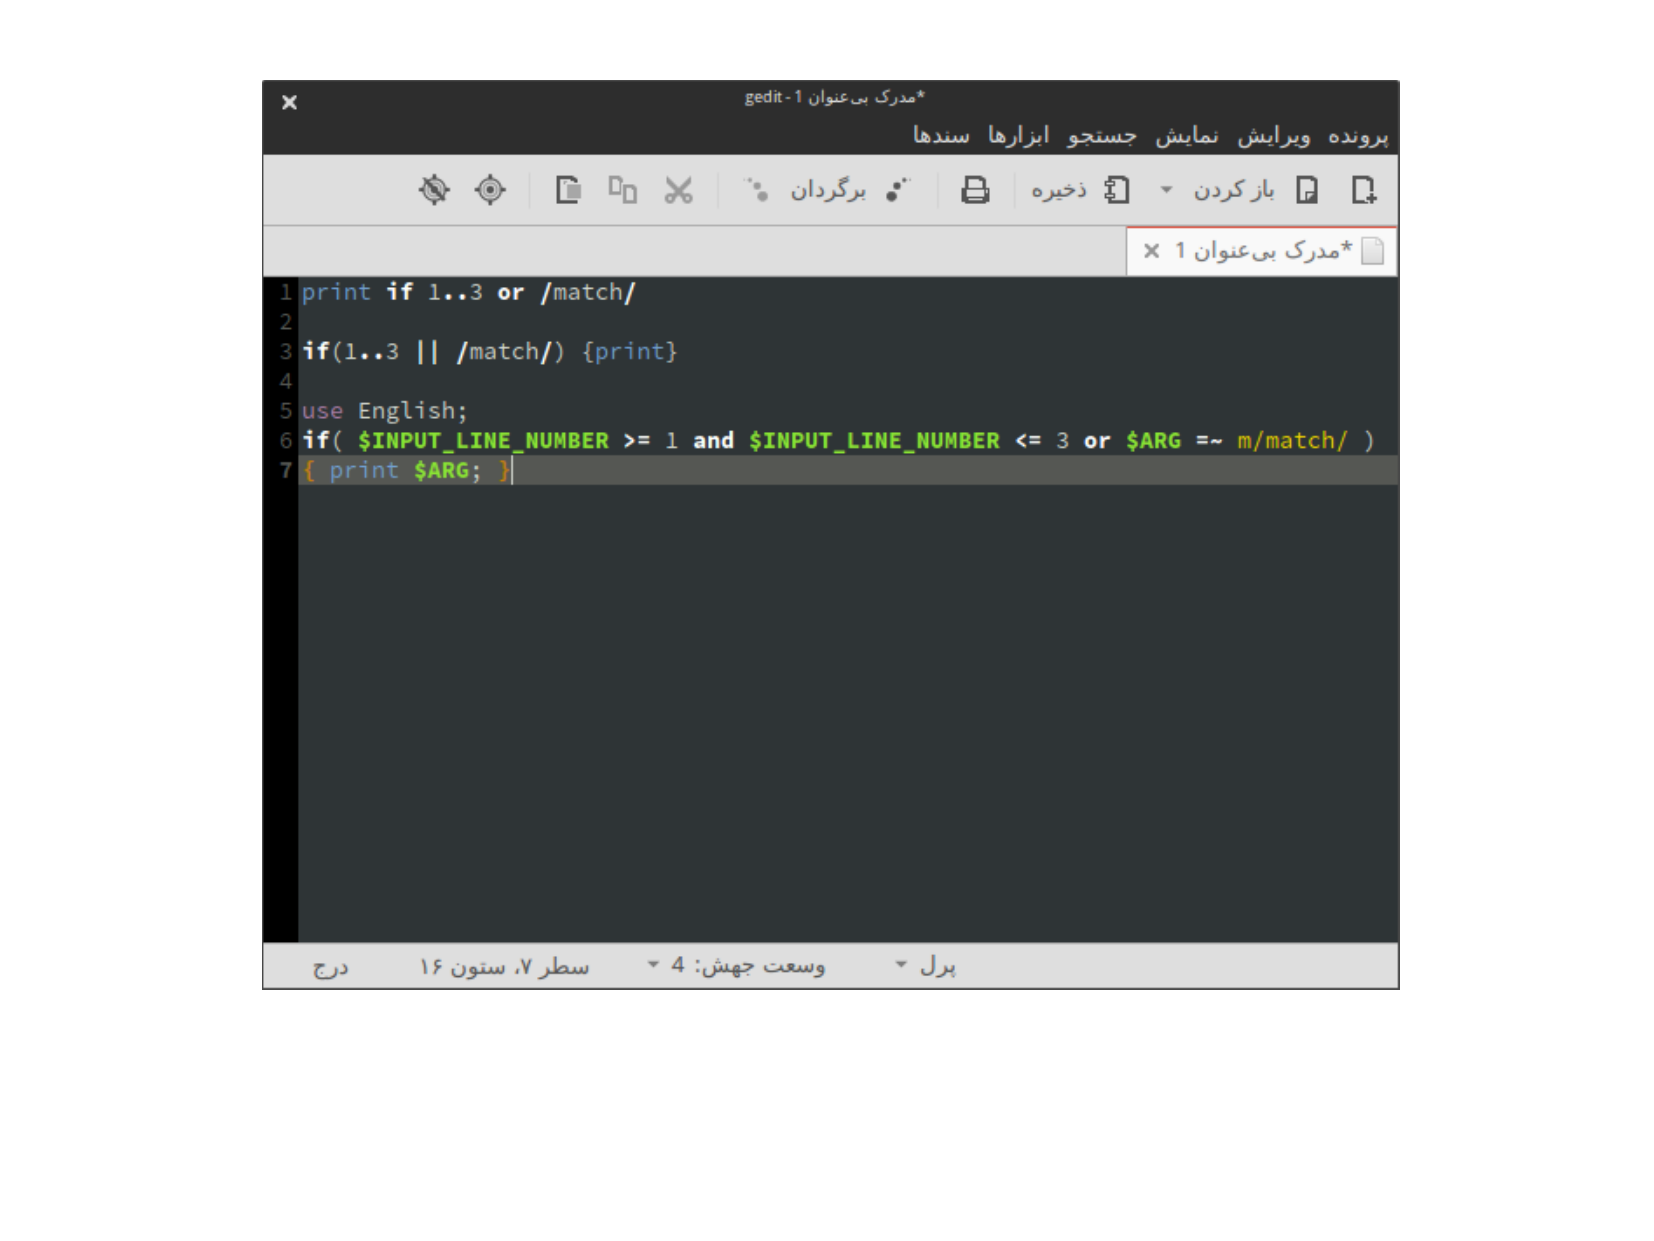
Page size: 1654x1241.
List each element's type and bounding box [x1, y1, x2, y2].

picture [262, 80, 1400, 990]
